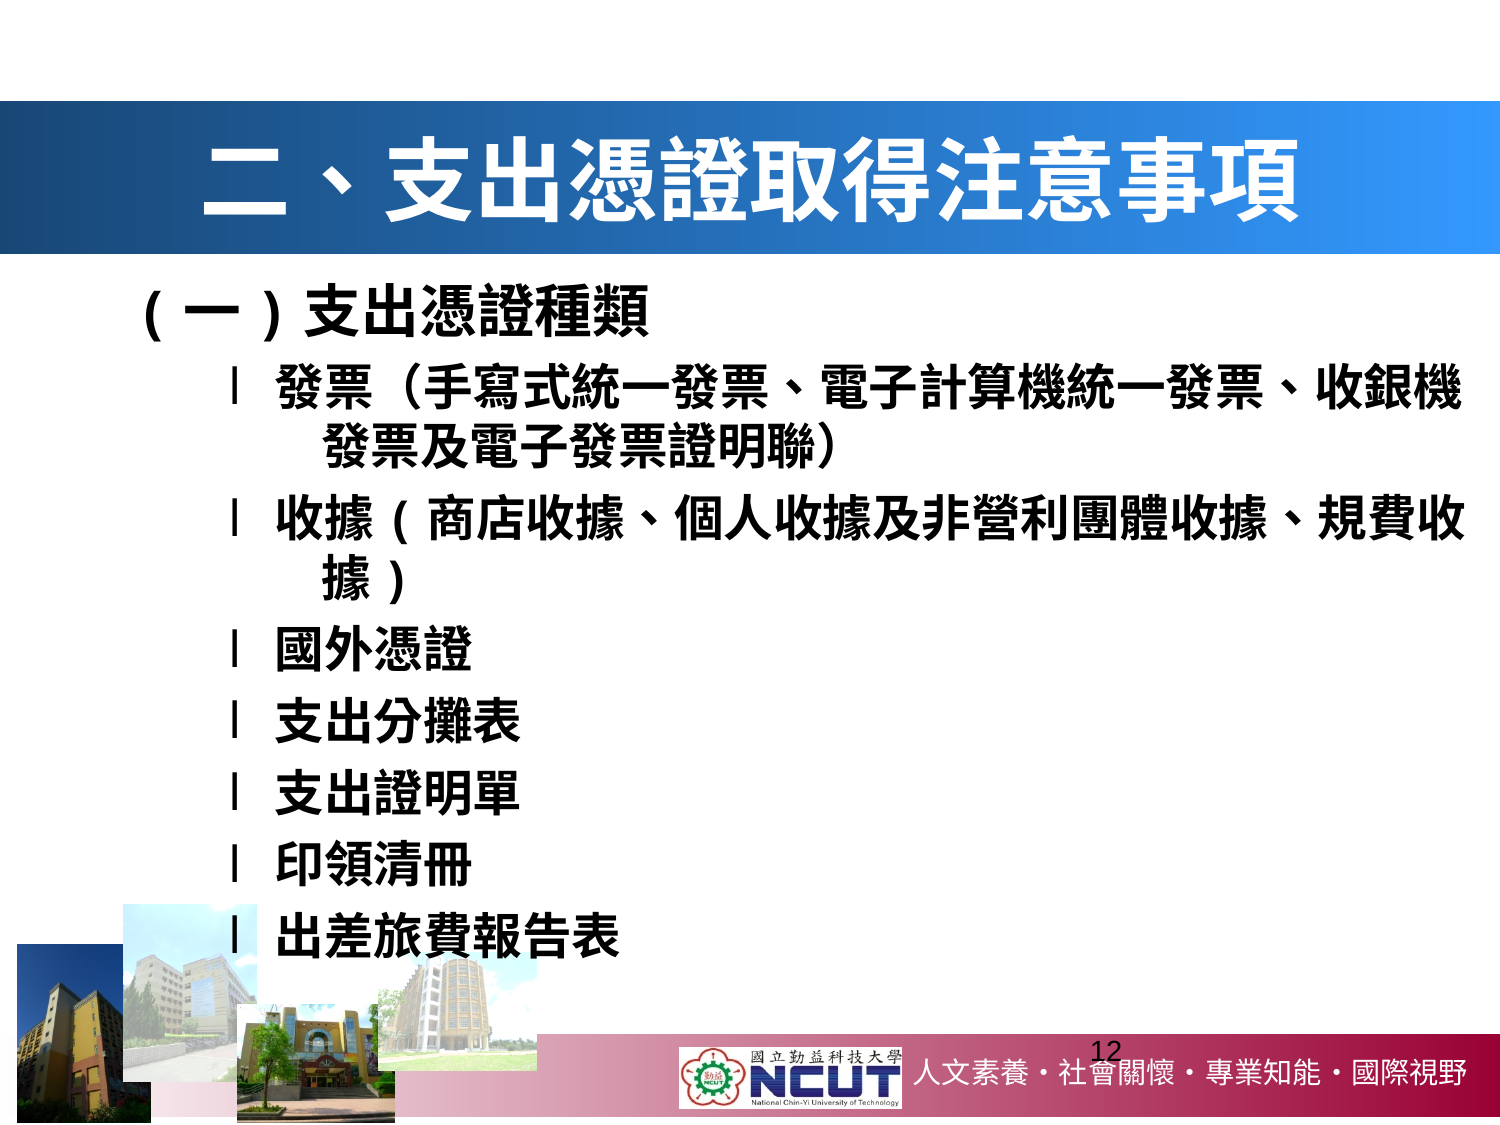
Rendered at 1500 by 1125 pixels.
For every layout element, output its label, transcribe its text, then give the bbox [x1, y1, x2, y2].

list (一)支出憑證種類 發票（手寫式統一發票、電子計算機統一發票、收銀機發票及電子發票證明聯） 收據(商店收據、個人收據及非營利團體收據、規費收據) 國外憑證 支出分攤表 支出證明單 印領清冊 出差旅費報告表 [64, 267, 1500, 977]
title 二、支出憑證取得注意事項 [0, 101, 1500, 254]
text_box [1074, 1024, 1426, 1103]
